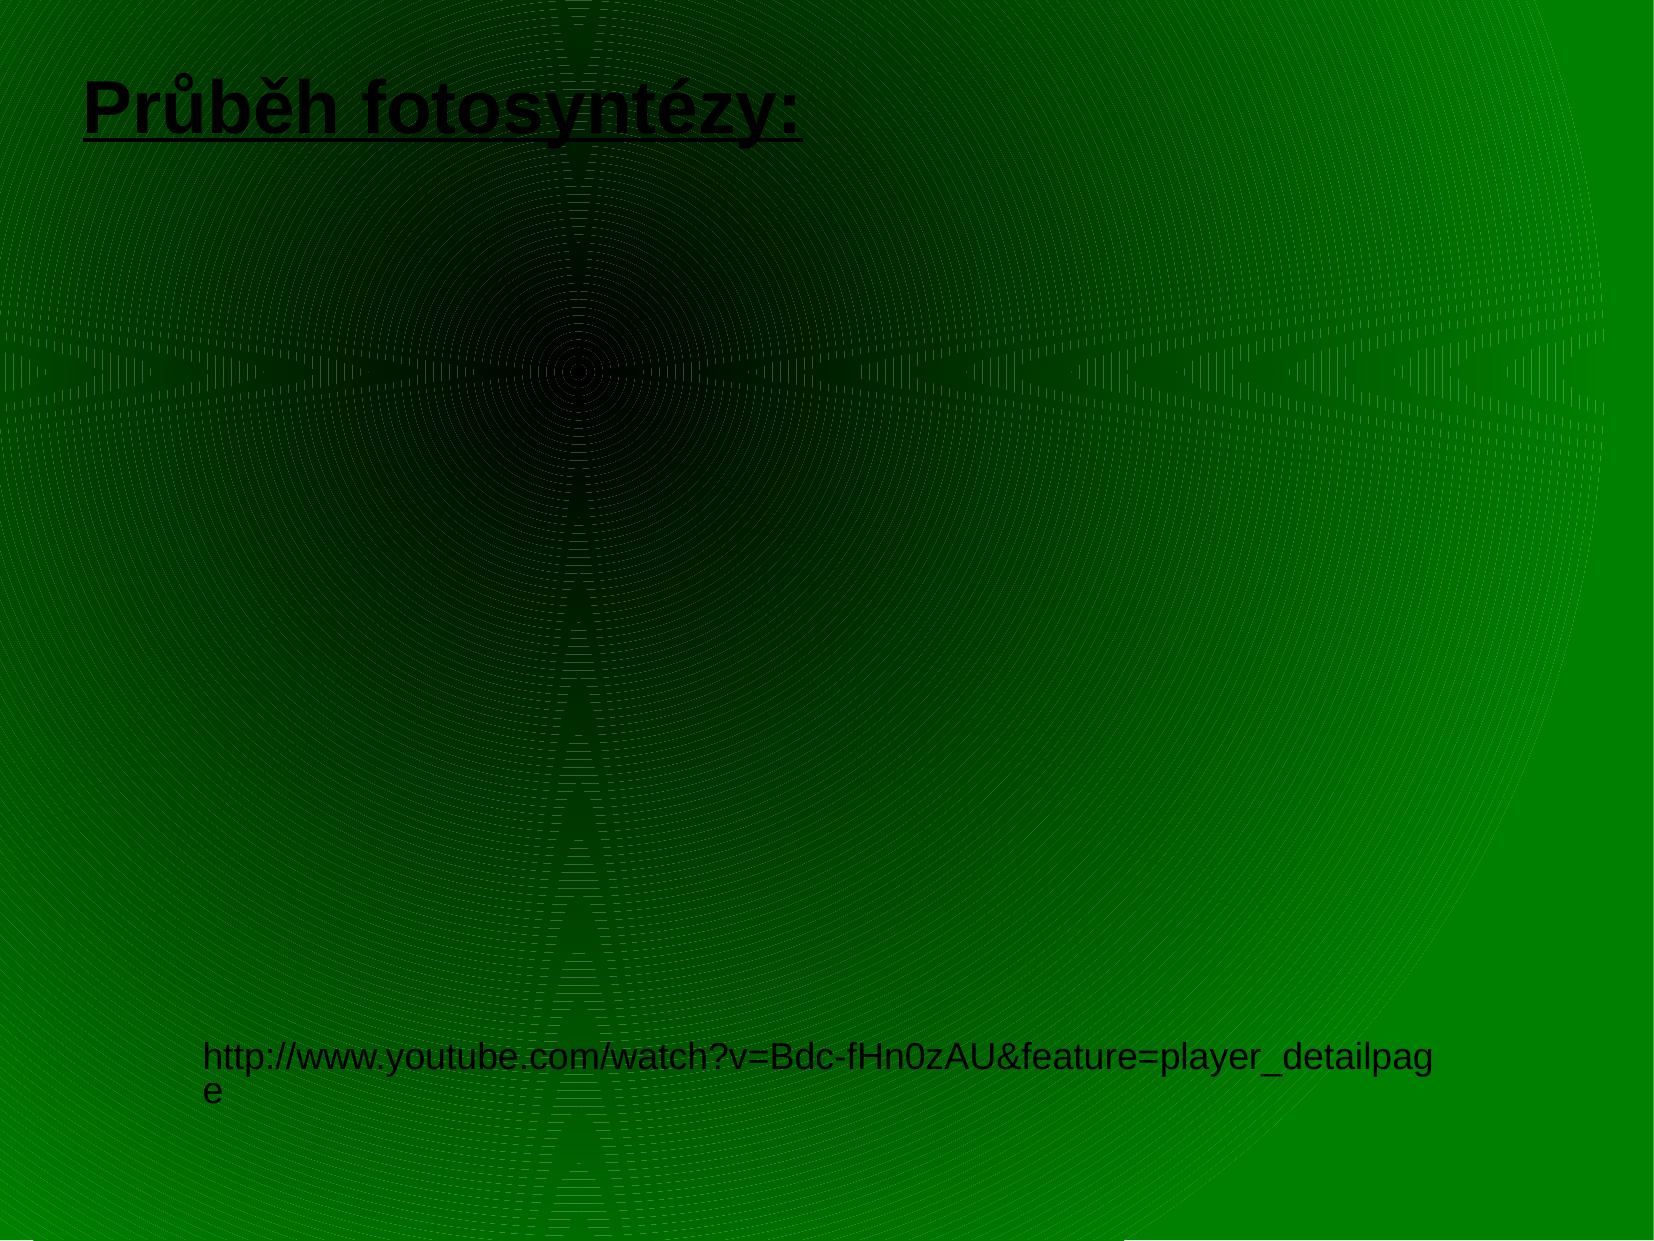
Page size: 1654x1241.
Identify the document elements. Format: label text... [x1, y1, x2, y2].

text_box http://www.youtube.com/watch?v=Bdc-fHn0zAU&feature=player_detailpage [187, 1028, 1466, 1128]
picture [252, 210, 1402, 1028]
title Průběh fotosyntézy: [82, 0, 1571, 208]
